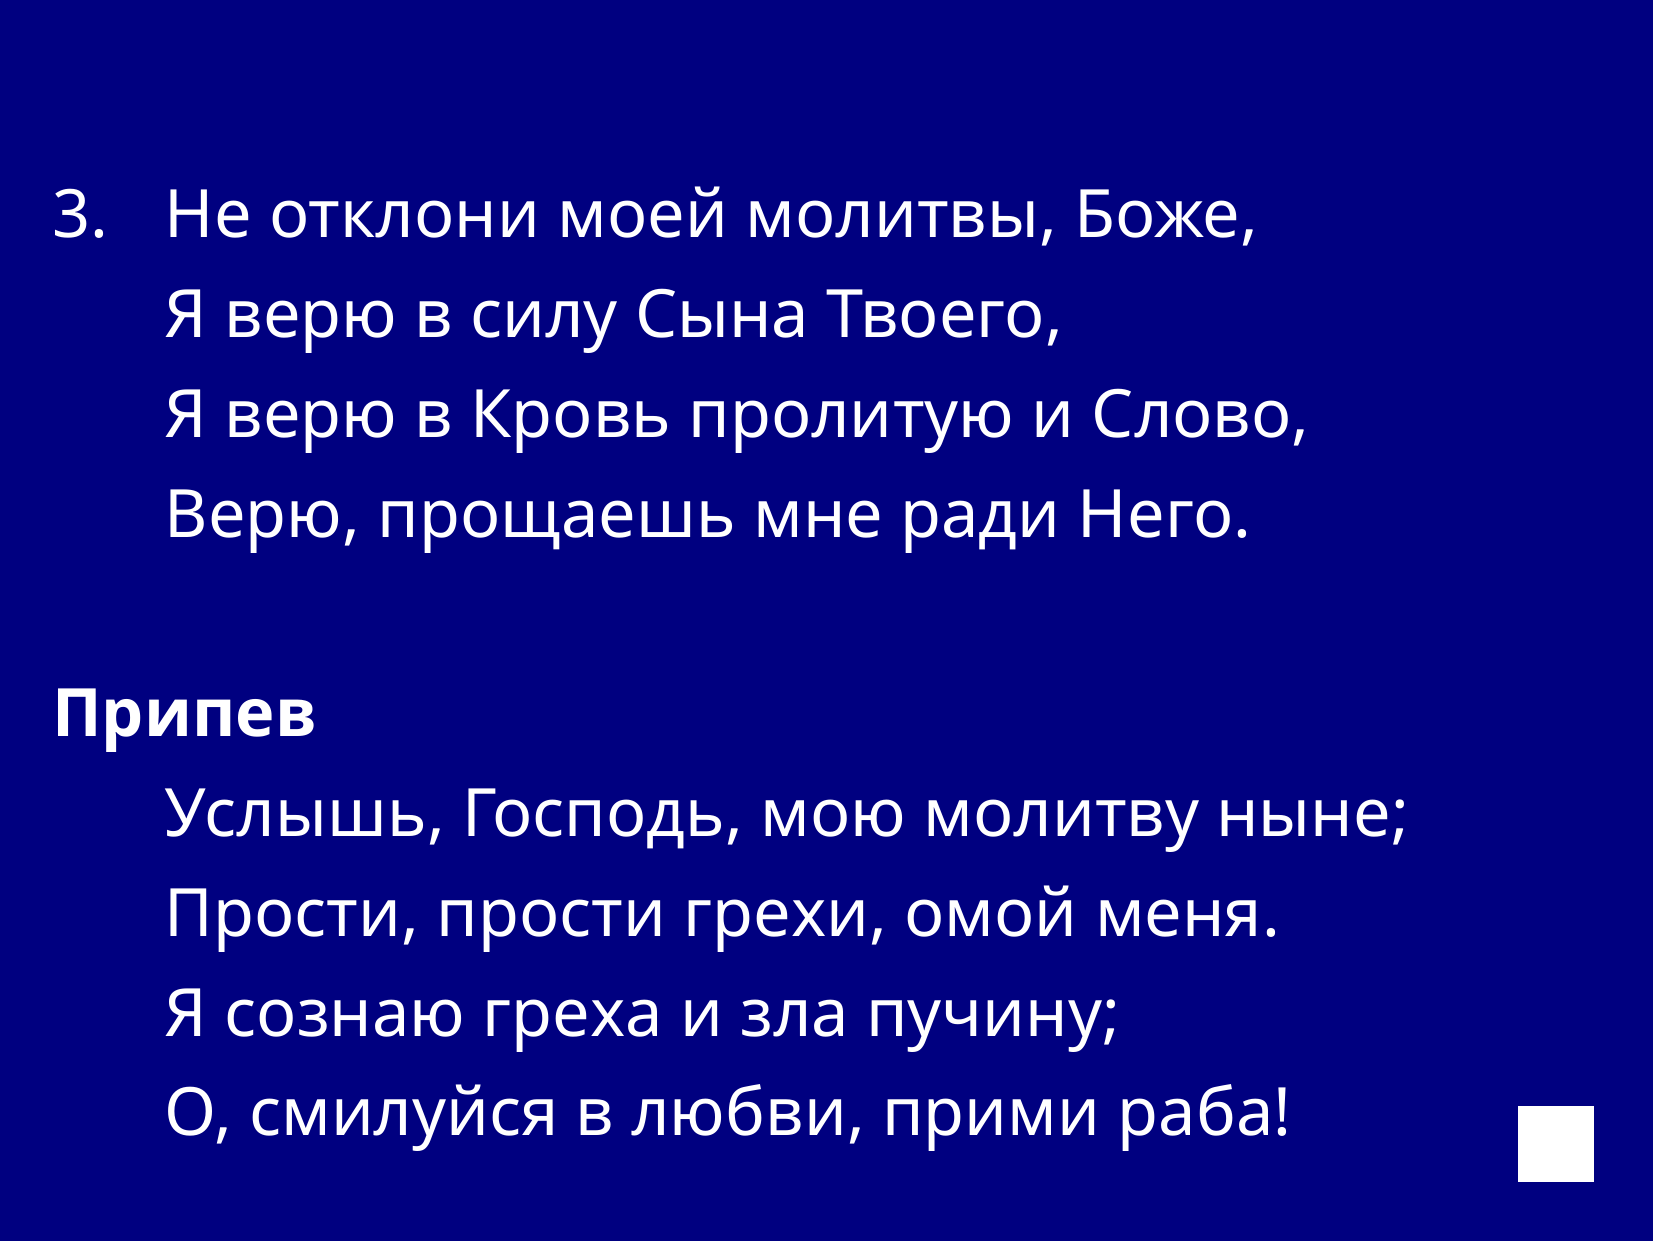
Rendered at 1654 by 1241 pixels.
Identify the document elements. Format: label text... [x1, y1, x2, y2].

text_box [1518, 1163, 1594, 1182]
text_box 3. Не отклони моей молитвы, Боже, Я верю в силу Сына Твоего, Я верю в Кровь пролитую и Слово, Верю, прощаешь мне ради Него. Припев Услышь, Господь, мою молитву ныне; Прости, прости грехи, омой меня. Я сознаю греха и зла пучину; О, смилуйся в любви, прими раба! [37, 150, 1651, 1163]
